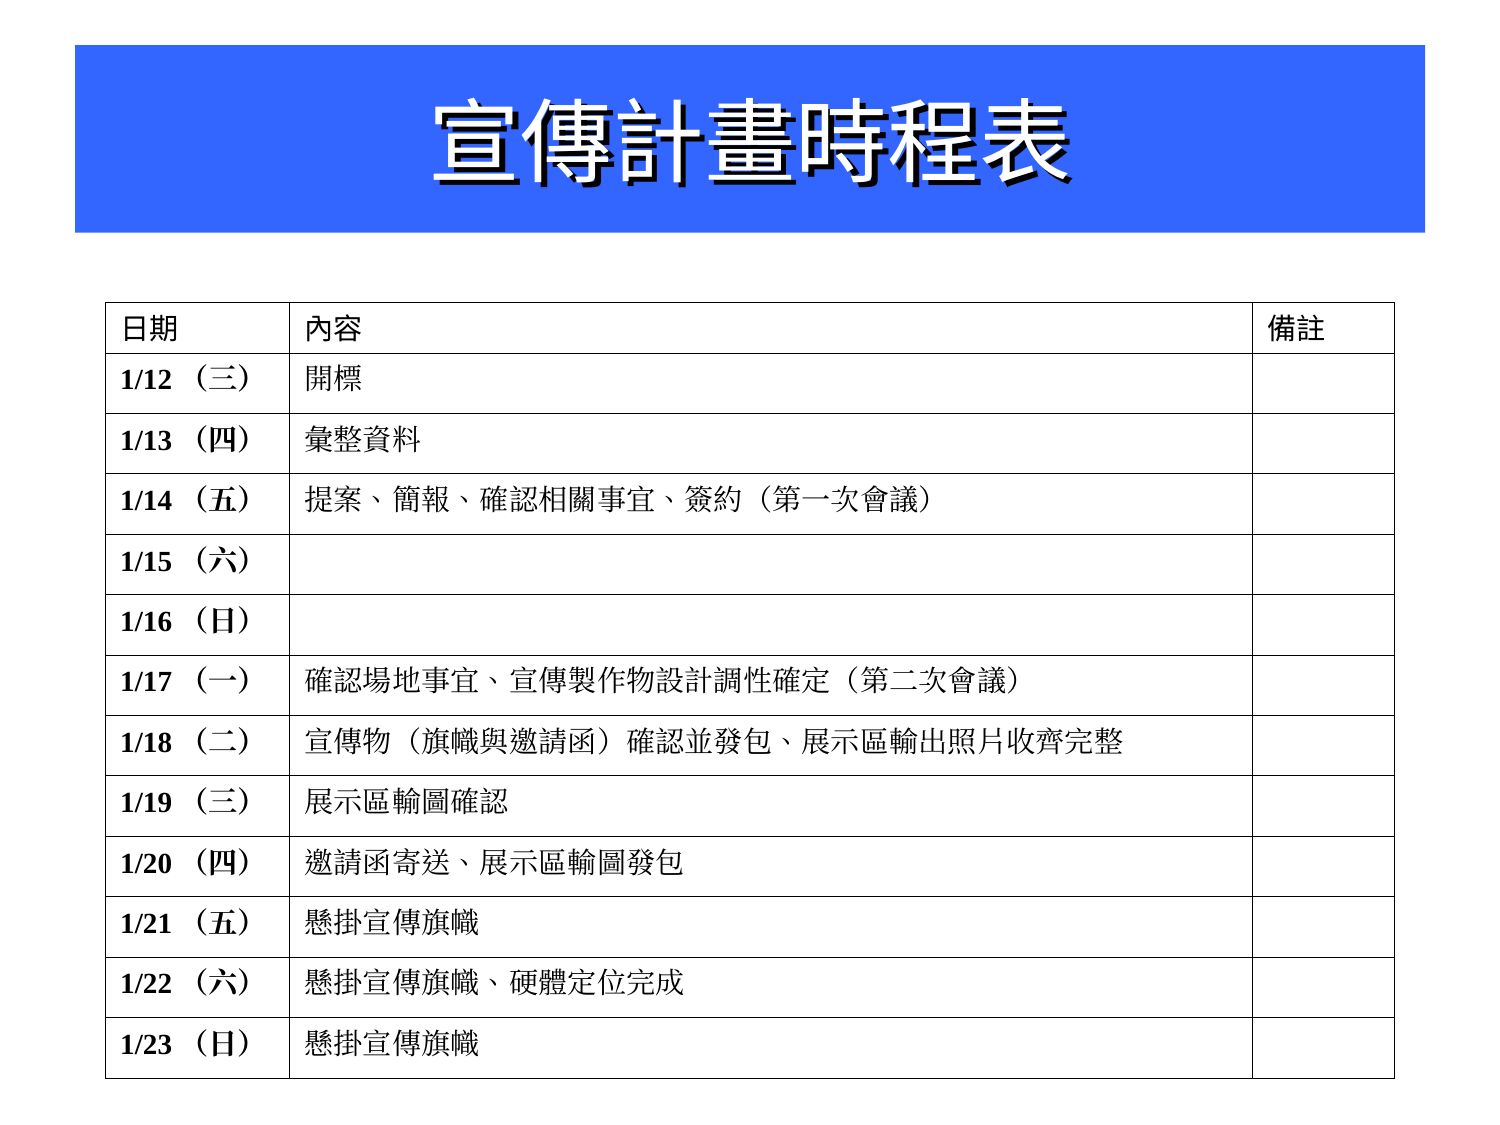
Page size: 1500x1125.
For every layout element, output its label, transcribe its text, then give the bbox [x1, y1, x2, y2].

table_cell [1253, 354, 1394, 413]
table_cell 邀請函寄送、展示區輸圖發包 [290, 837, 1252, 896]
table_cell [1253, 414, 1394, 473]
table_cell 開標 [290, 354, 1252, 413]
table_cell 1/16（日） [106, 595, 289, 655]
table_cell [1253, 656, 1394, 715]
table_cell [1253, 716, 1394, 775]
table_cell 展示區輸圖確認 [290, 776, 1252, 836]
title 宣傳計畫時程表 [75, 45, 1426, 233]
table_cell 1/17（一） [106, 656, 289, 715]
table_cell [1253, 958, 1394, 1017]
table_header 內容 [290, 303, 1252, 353]
table_cell 提案、簡報、確認相關事宜、簽約（第一次會議） [290, 474, 1252, 534]
table_cell [290, 595, 1252, 655]
table_cell [1253, 776, 1394, 836]
table_cell 宣傳物（旗幟與邀請函）確認並發包、展示區輸出照片收齊完整 [290, 716, 1252, 775]
table_header 日期 [106, 303, 289, 353]
table_cell [1253, 1018, 1394, 1078]
table_cell [1253, 897, 1394, 957]
table_cell 確認場地事宜、宣傳製作物設計調性確定（第二次會議） [290, 656, 1252, 715]
table_cell [290, 535, 1252, 594]
table_cell 1/23（日） [106, 1018, 289, 1078]
table_cell 懸掛宣傳旗幟、硬體定位完成 [290, 958, 1252, 1017]
table_cell 1/22（六） [106, 958, 289, 1017]
table_cell 懸掛宣傳旗幟 [290, 897, 1252, 957]
table_cell [1253, 474, 1394, 534]
table_cell [1253, 535, 1394, 594]
table_cell [1253, 837, 1394, 896]
table_cell 1/19（三） [106, 776, 289, 836]
table_header 備註 [1253, 303, 1394, 353]
table_cell 1/13（四） [106, 414, 289, 473]
table_cell 1/21（五） [106, 897, 289, 957]
table_cell 1/20（四） [106, 837, 289, 896]
table_cell 彙整資料 [290, 414, 1252, 473]
table_cell 1/18（二） [106, 716, 289, 775]
table_cell 1/14（五） [106, 474, 289, 534]
table_cell 懸掛宣傳旗幟 [290, 1018, 1252, 1078]
table_cell 1/15（六） [106, 535, 289, 594]
table_cell 1/12（三） [106, 354, 289, 413]
table_cell [1253, 595, 1394, 655]
